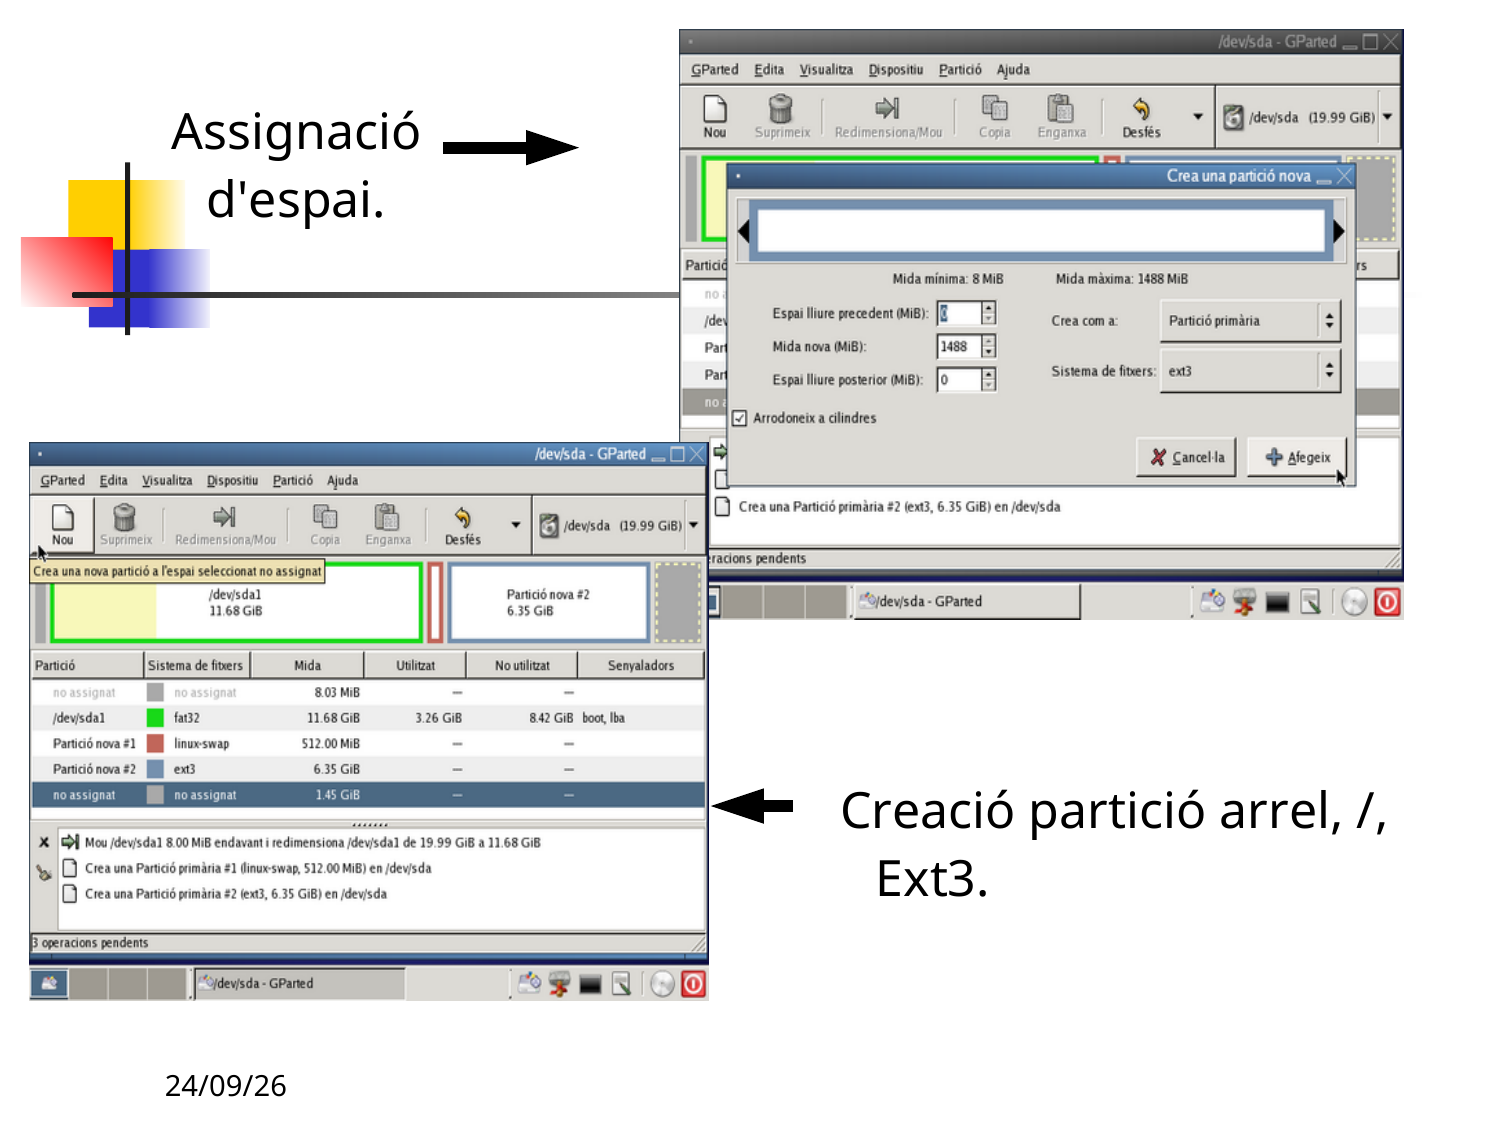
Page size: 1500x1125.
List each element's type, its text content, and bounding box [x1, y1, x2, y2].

picture [29, 29, 1404, 1001]
text_box Creació partició arrel, /, Ext3. [790, 767, 1472, 904]
text_box Assignació d'espai. [121, 88, 591, 224]
